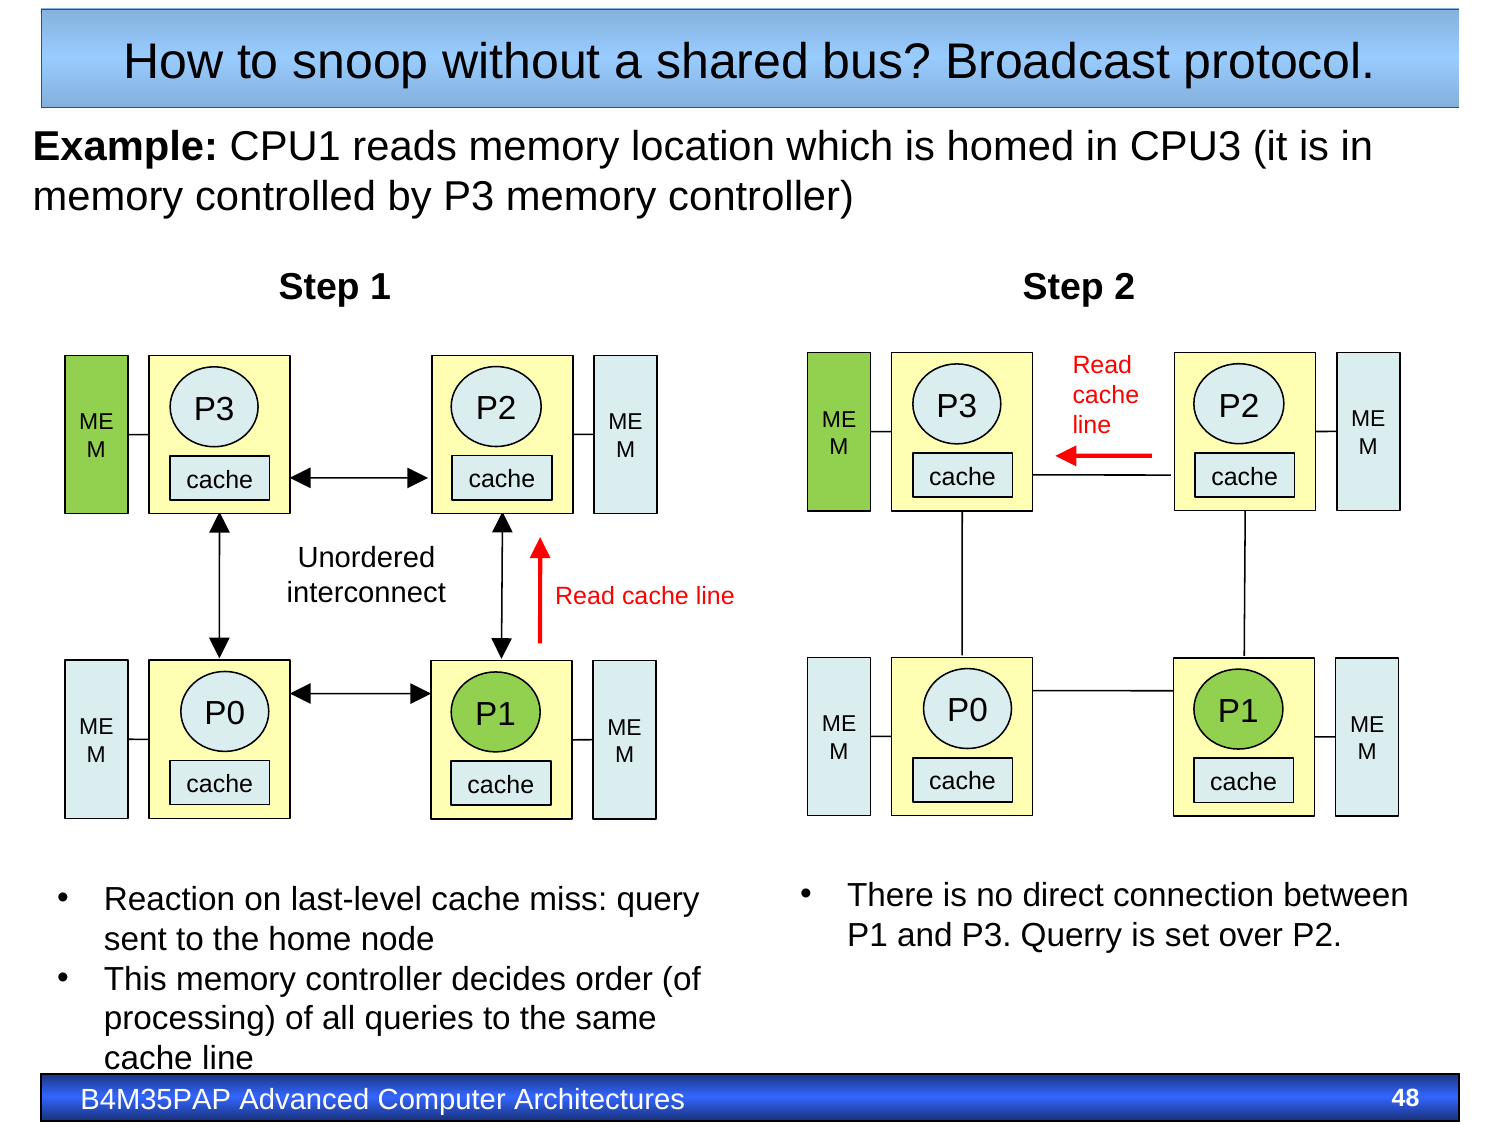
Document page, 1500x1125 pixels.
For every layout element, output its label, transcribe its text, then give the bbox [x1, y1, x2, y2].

text_box cache [912, 453, 1013, 498]
text_box P2 [1193, 363, 1284, 444]
text_box Step 2 [1008, 258, 1151, 316]
text_box MEM [594, 355, 658, 514]
text_box MEM [807, 657, 871, 816]
text_box MEM [807, 352, 871, 511]
text_box Unordered interconnect [266, 526, 467, 621]
text_box cache [170, 455, 270, 501]
text_box P1 [451, 671, 541, 752]
text_box cache [170, 760, 270, 805]
text_box MEM [1335, 657, 1399, 816]
text_box [148, 660, 572, 819]
text_box [431, 355, 573, 659]
text_box [148, 355, 429, 659]
text_box MEM [1336, 352, 1400, 511]
text_box cache [451, 761, 551, 806]
text_box P0 [923, 668, 1012, 749]
text_box cache [1194, 452, 1295, 497]
text_box [891, 352, 1171, 656]
text_box P0 [180, 671, 269, 752]
text_box P3 [912, 363, 1001, 444]
text_box Step 1 [263, 258, 407, 316]
text_box [1174, 352, 1316, 656]
text_box P1 [1193, 669, 1283, 750]
text_box cache [452, 455, 552, 500]
title How to snoop without a shared bus? Broadcast protocol. [41, 8, 1459, 108]
text_box P3 [170, 366, 259, 447]
list Example: CPU1 reads memory location which is homed in CPU3 (it is in memory controlled by P3 memory controller) [17, 111, 1500, 233]
text_box cache [1193, 758, 1294, 803]
text_box Read cache line [1057, 340, 1178, 446]
text_box P2 [451, 366, 542, 447]
text_box cache [912, 757, 1013, 802]
text_box Reaction on last-level cache miss: query sent to the home node This memory controller decides order (of processing) of all queries to the same cache line [42, 869, 727, 1084]
text_box Read cache line [540, 572, 751, 618]
text_box [891, 657, 1315, 816]
text_box MEM [64, 660, 128, 819]
text_box MEM [593, 660, 657, 819]
text_box MEM [64, 355, 128, 514]
text_box There is no direct connection between P1 and P3. Querry is set over P2. [785, 865, 1470, 961]
